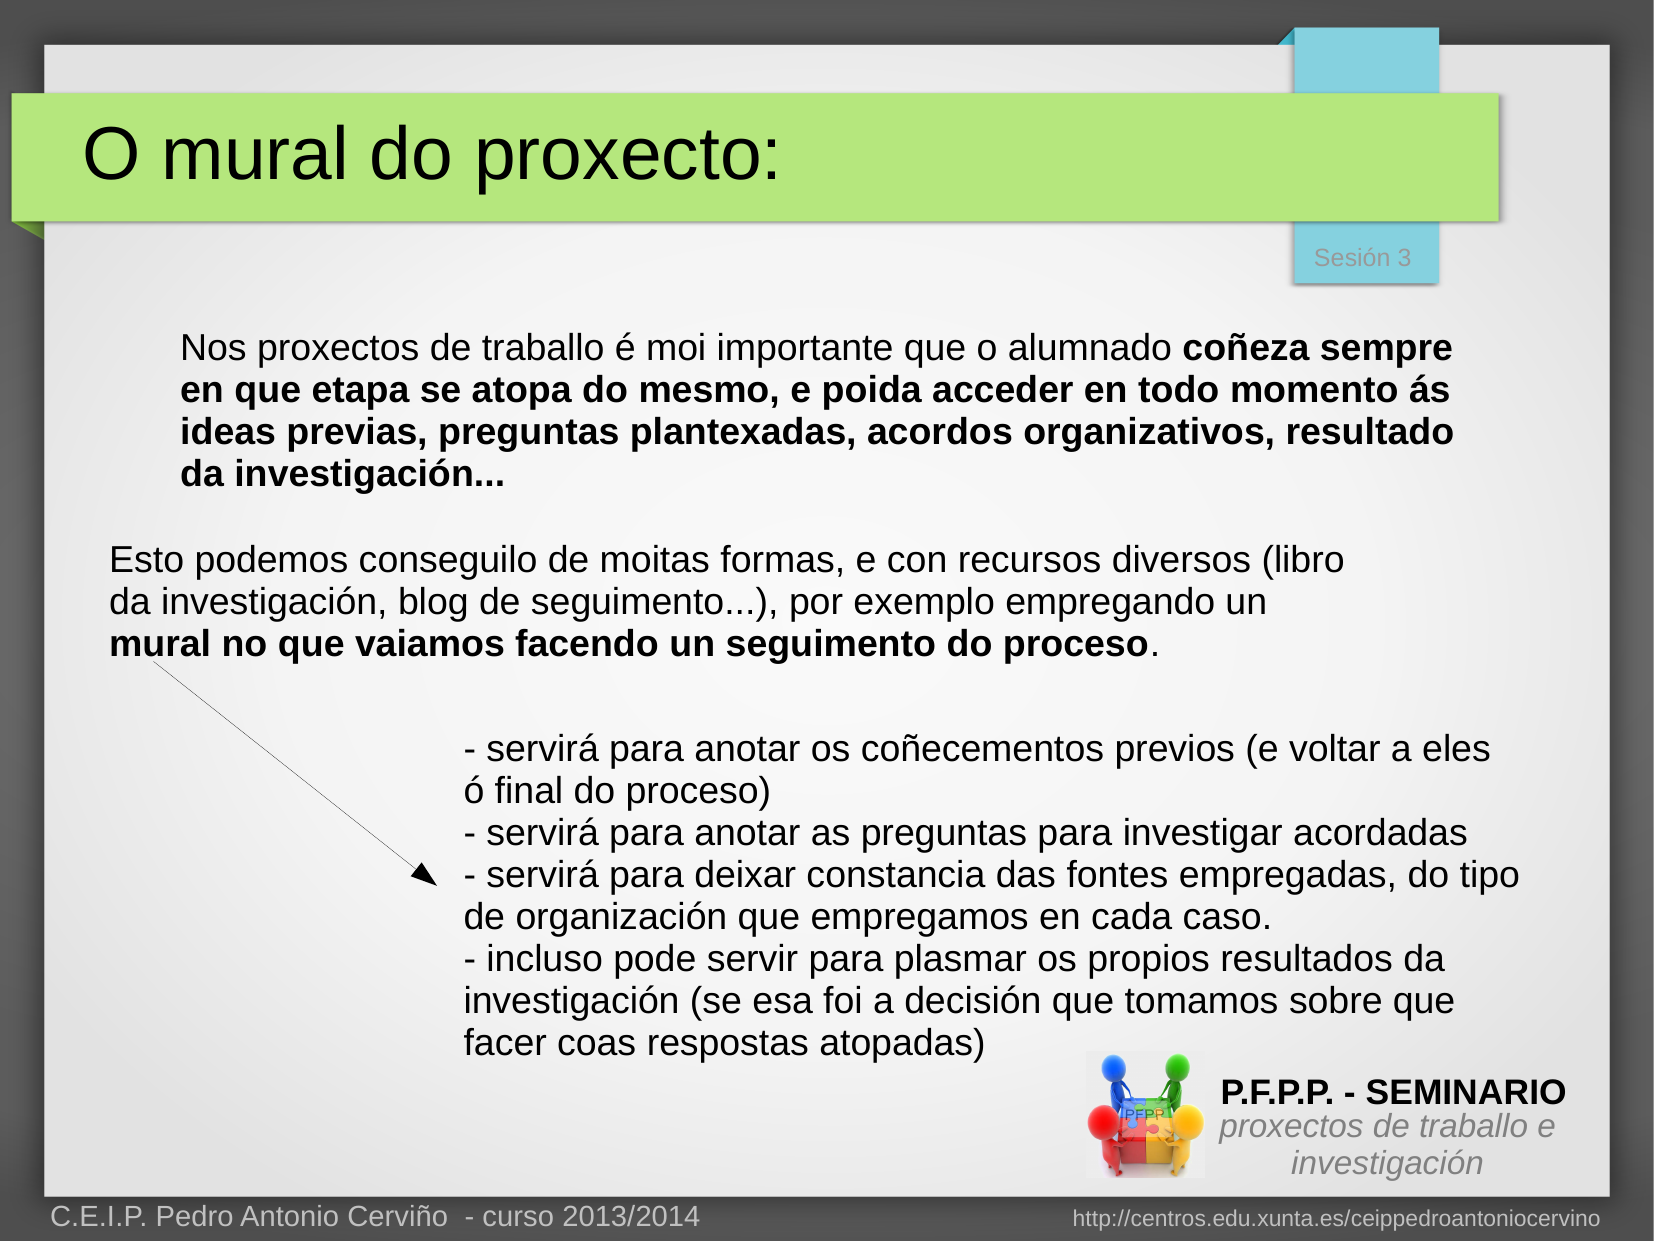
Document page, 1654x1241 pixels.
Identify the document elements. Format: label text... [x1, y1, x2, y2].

text_box Nos proxectos de traballo é moi importante que o alumnado coñeza sempre en que etapa se atopa do mesmo, e poida acceder en todo momento ás ideas previas, preguntas plantexadas, acordos organizativos, resultado da investigación... [165, 318, 1501, 502]
picture [0, 0, 1654, 1241]
text_box Sesión 3 [1299, 236, 1430, 280]
title O mural do proxecto: [82, 94, 1264, 213]
text_box - servirá para anotar os coñecementos previos (e voltar a eles ó final do proceso) - servirá para anotar as preguntas para investigar acordadas - servirá para deixar constancia das fontes empregadas, do tipo de organización que empregamos en cada caso. - incluso pode servir para plasmar os propios resultados da investigación (se esa foi a decisión que tomamos sobre que facer coas respostas atopadas) [448, 720, 1536, 1072]
subtitle P.F.P.P. - SEMINARIO [1205, 1062, 1630, 1123]
text_box C.E.I.P. Pedro Antonio Cerviño - curso 2013/2014 http://centros.edu.xunta.es/ceippedroantoniocervino [35, 1192, 1630, 1241]
text_box Esto podemos conseguilo de moitas formas, e con recursos diversos (libro da investigación, blog de seguimento...), por exemplo empregando un mural no que vaiamos facendo un seguimento do proceso. [94, 531, 1382, 673]
text_box proxectos de traballo e investigación [1192, 1106, 1583, 1182]
